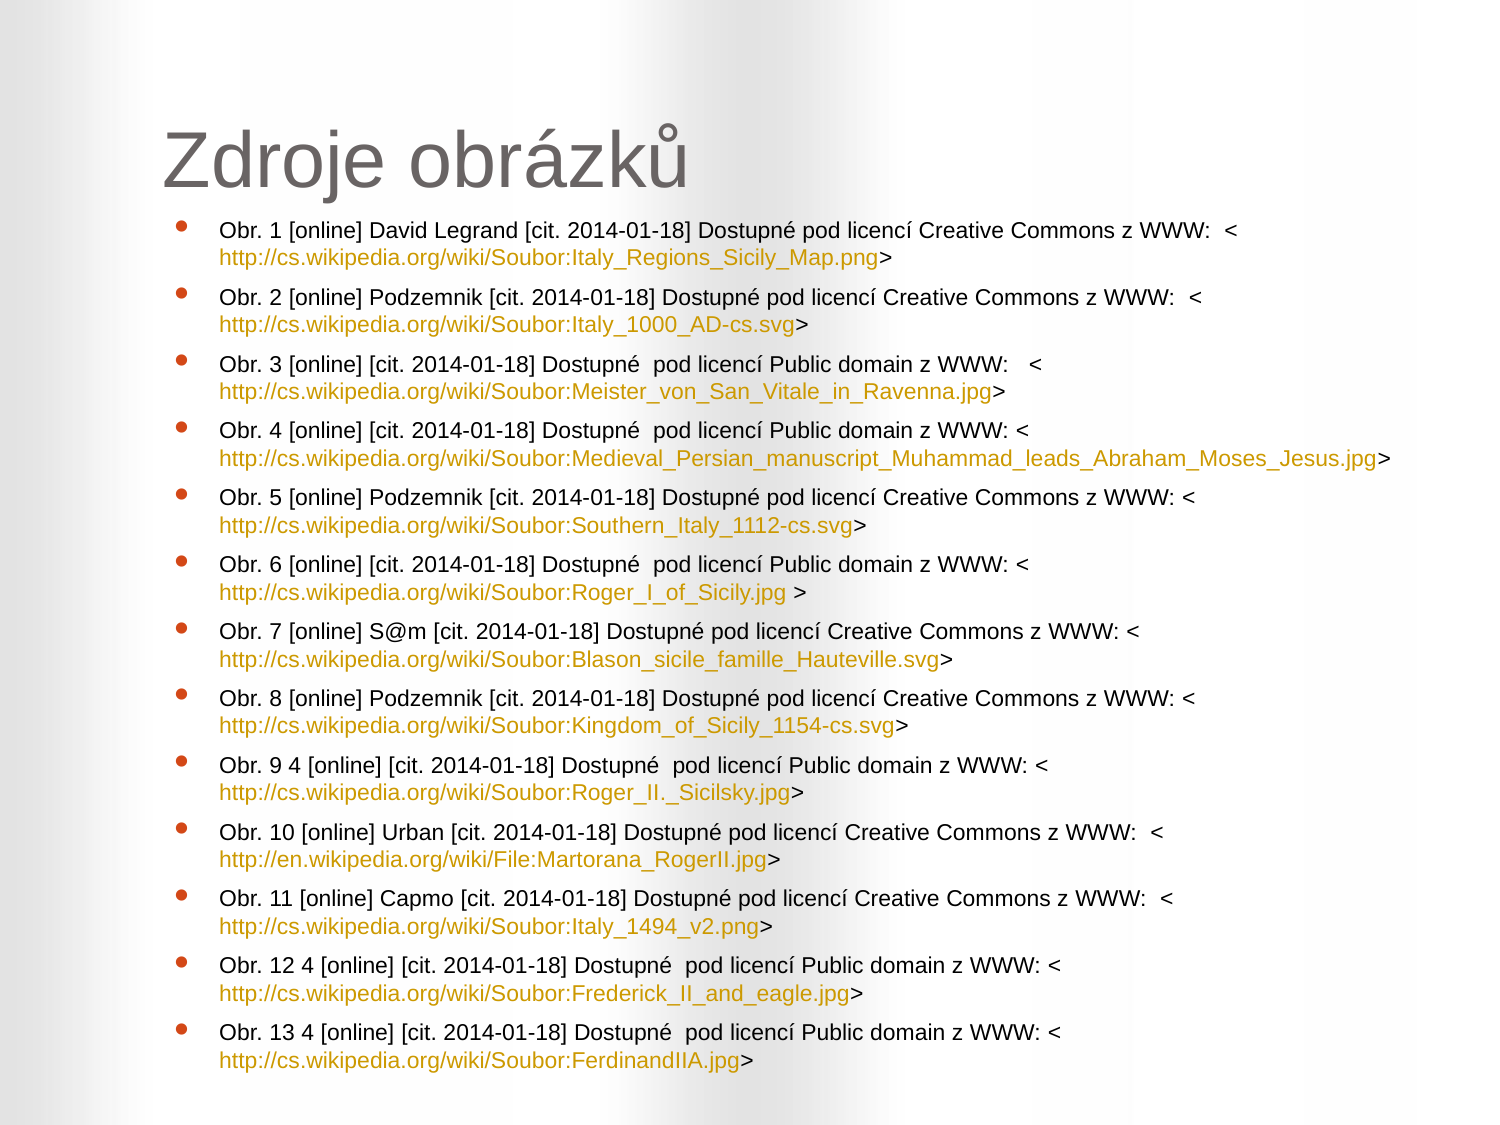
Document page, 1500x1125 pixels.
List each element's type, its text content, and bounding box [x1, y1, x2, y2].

picture [0, 0, 1500, 1125]
title Zdroje obrázků [147, 30, 1423, 219]
list Obr. 1 [online] David Legrand [cit. 2014-01-18] Dostupné pod licencí Creative Commons z WWW: <http://cs.wikipedia.org/wiki/Soubor:Italy_Regions_Sicily_Map.png> Obr. 2 [online] Podzemnik [cit. 2014-01-18] Dostupné pod licencí Creative Commons z WWW: <http://cs.wikipedia.org/wiki/Soubor:Italy_1000_AD-cs.svg> Obr. 3 [online] [cit. 2014-01-18] Dostupné pod licencí Public domain z WWW: <http://cs.wikipedia.org/wiki/Soubor:Meister_von_San_Vitale_in_Ravenna.jpg> Obr. 4 [online] [cit. 2014-01-18] Dostupné pod licencí Public domain z WWW: <http://cs.wikipedia.org/wiki/Soubor:Medieval_Persian_manuscript_Muhammad_leads_Abraham_Moses_Jesus.jpg> Obr. 5 [online] Podzemnik [cit. 2014-01-18] Dostupné pod licencí Creative Commons z WWW: <http://cs.wikipedia.org/wiki/Soubor:Southern_Italy_1112-cs.svg> Obr. 6 [online] [cit. 2014-01-18] Dostupné pod licencí Public domain z WWW: <http://cs.wikipedia.org/wiki/Soubor:Roger_I_of_Sicily.jpg > Obr. 7 [online] S@m [cit. 2014-01-18] Dostupné pod licencí Creative Commons z WWW: <http://cs.wikipedia.org/wiki/Soubor:Blason_sicile_famille_Hauteville.svg> Obr. 8 [online] Podzemnik [cit. 2014-01-18] Dostupné pod licencí Creative Commons z WWW: <http://cs.wikipedia.org/wiki/Soubor:Kingdom_of_Sicily_1154-cs.svg> Obr. 9 4 [online] [cit. 2014-01-18] Dostupné pod licencí Public domain z WWW: <http://cs.wikipedia.org/wiki/Soubor:Roger_II._Sicilsky.jpg> Obr. 10 [online] Urban [cit. 2014-01-18] Dostupné pod licencí Creative Commons z WWW: <http://en.wikipedia.org/wiki/File:Martorana_RogerII.jpg> Obr. 11 [online] Capmo [cit. 2014-01-18] Dostupné pod licencí Creative Commons z WWW: <http://cs.wikipedia.org/wiki/Soubor:Italy_1494_v2.png> Obr. 12 4 [online] [cit. 2014-01-18] Dostupné pod licencí Public domain z WWW: <http://cs.wikipedia.org/wiki/Soubor:Frederick_II_and_eagle.jpg> Obr. 13 4 [online] [cit. 2014-01-18] Dostupné pod licencí Public domain z WWW: <http://cs.wikipedia.org/wiki/Soubor:FerdinandIIA.jpg> [159, 208, 1435, 1125]
